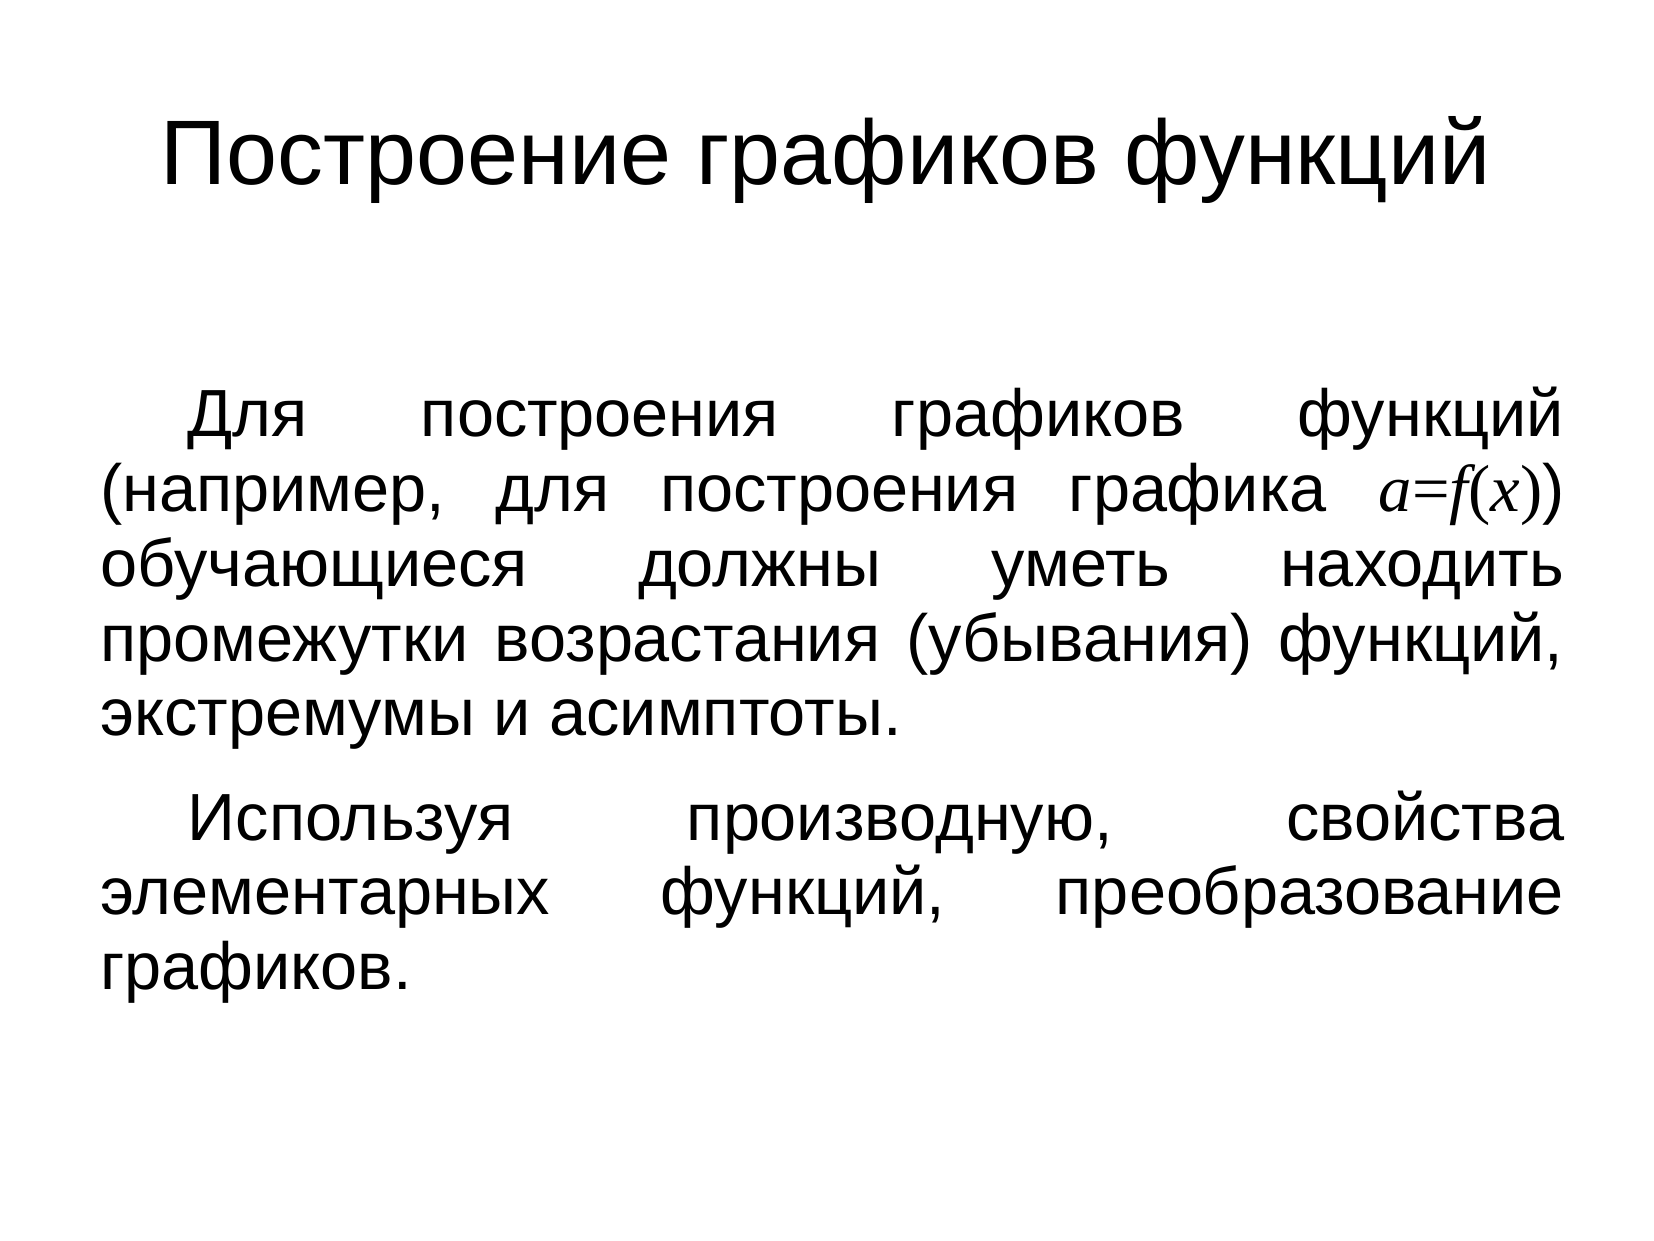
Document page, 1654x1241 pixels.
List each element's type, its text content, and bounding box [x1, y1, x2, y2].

title Построение графиков функций [82, 49, 1571, 257]
list Для построения графиков функций (например, для построения графика a=f(x)) обучающиеся должны уметь находить промежутки возрастания (убывания) функций, экстремумы и асимптоты. Используя производную, свойства элементарных функций, преобразование графиков. [29, 376, 1565, 1004]
